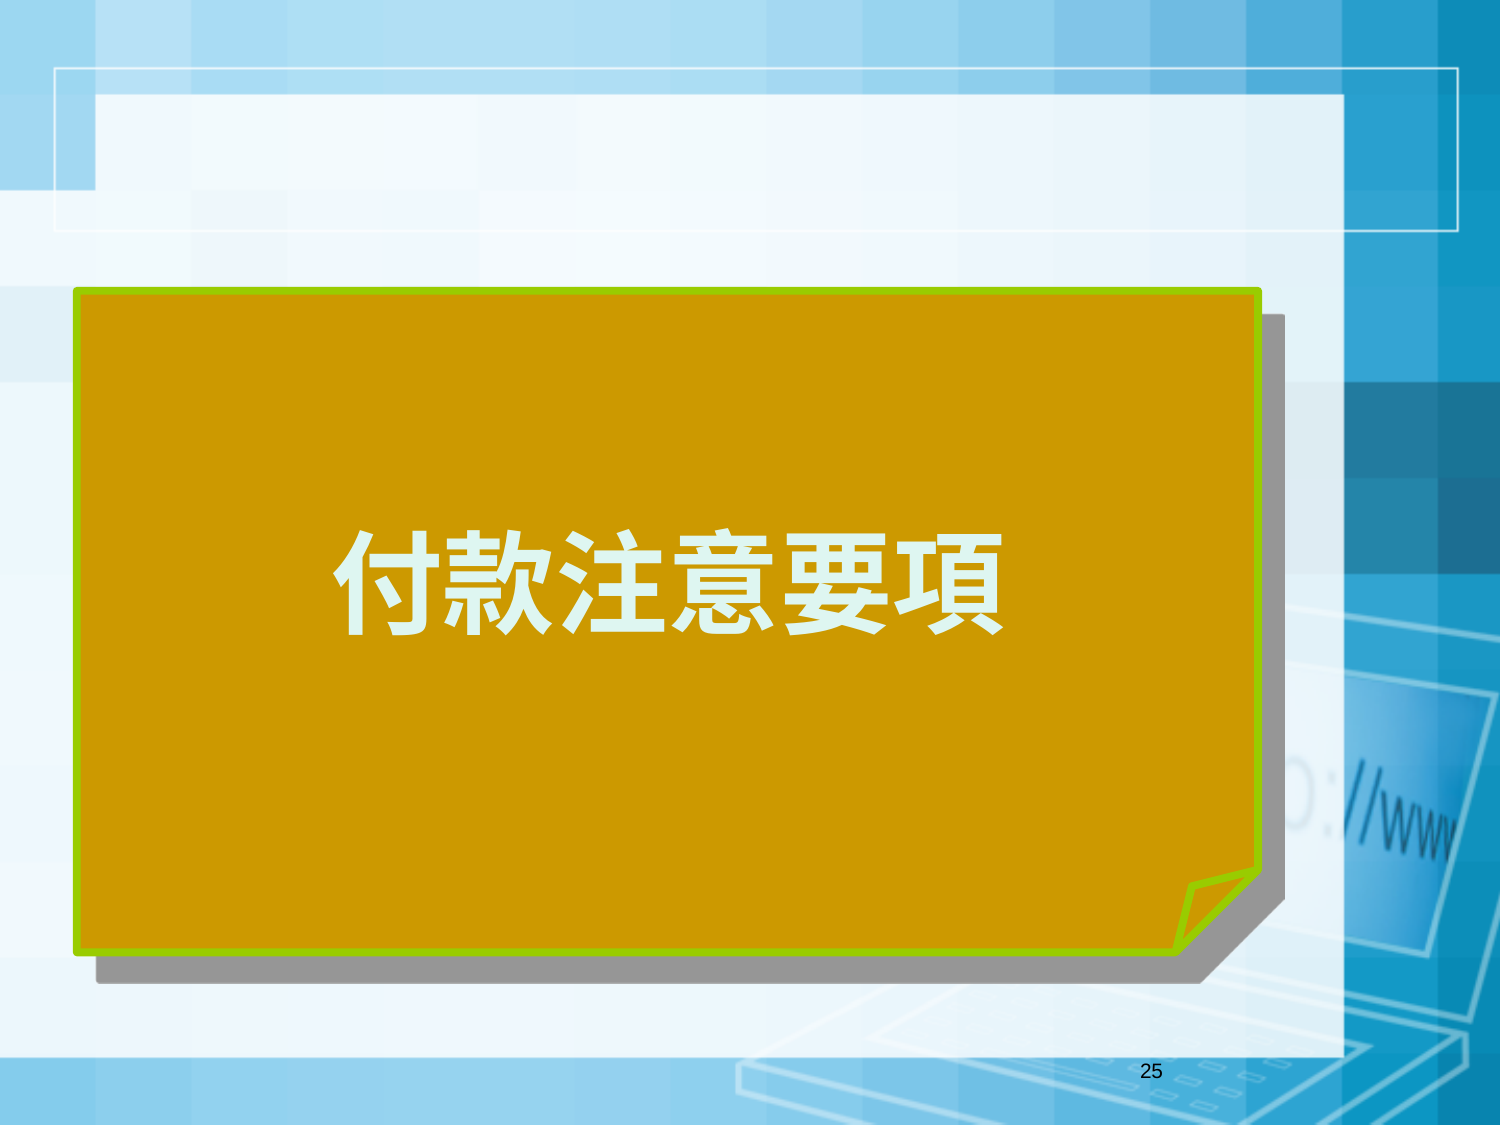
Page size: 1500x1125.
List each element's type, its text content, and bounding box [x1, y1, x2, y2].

text_box 付款注意要項 [76, 290, 1259, 953]
text_box [1125, 1050, 1338, 1125]
